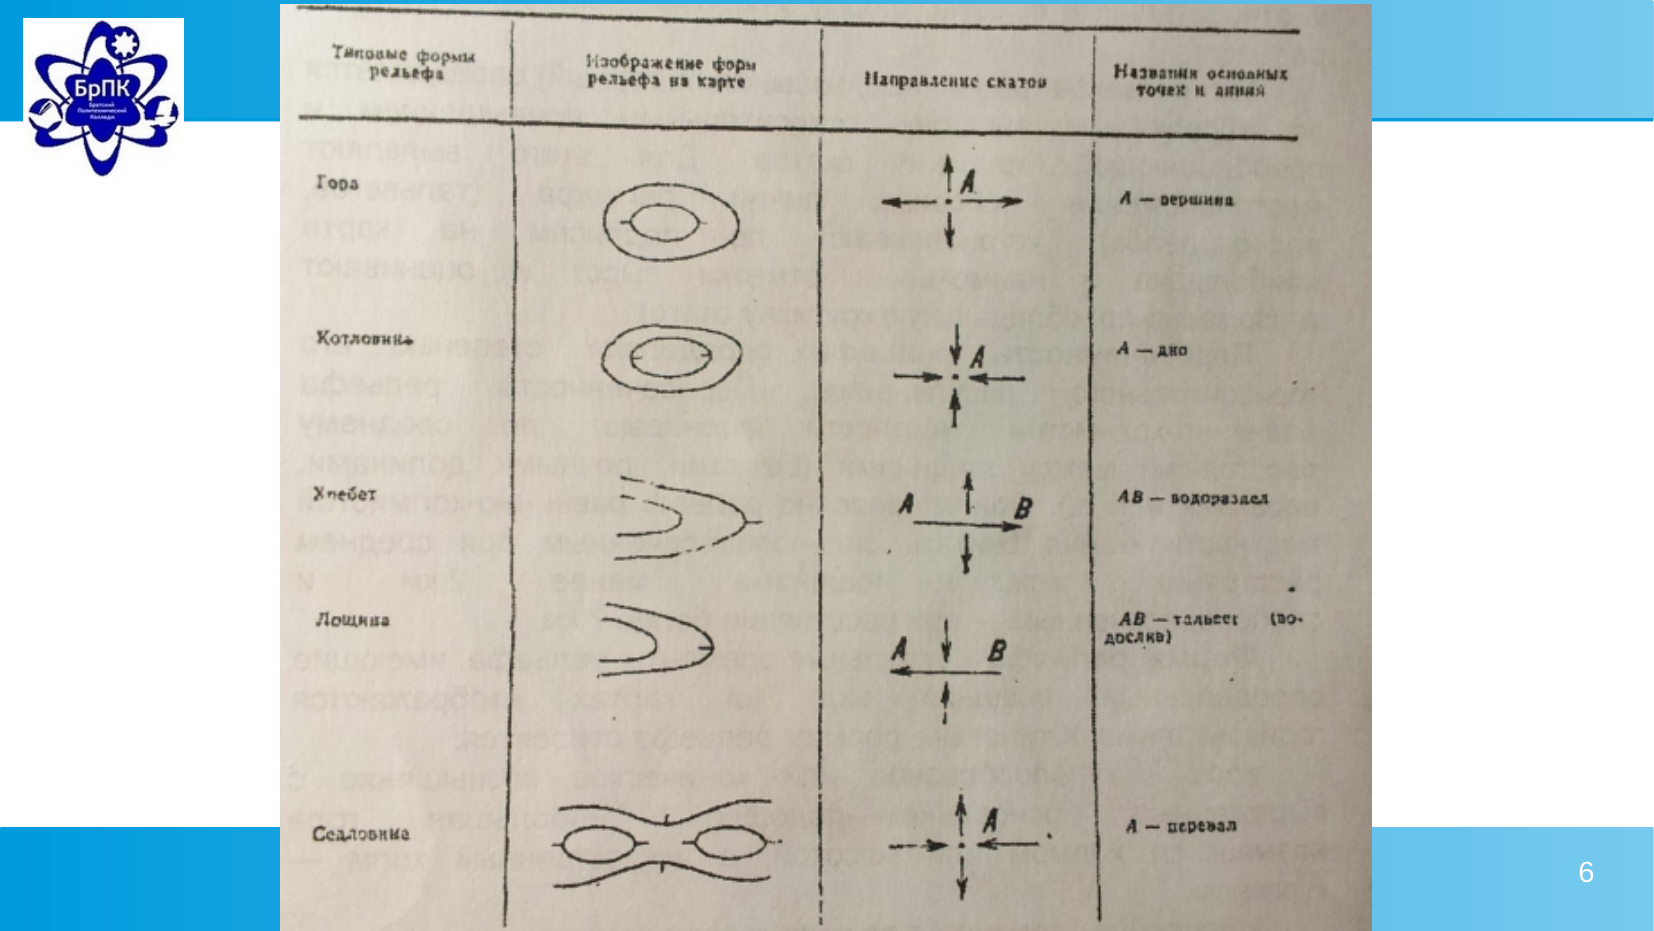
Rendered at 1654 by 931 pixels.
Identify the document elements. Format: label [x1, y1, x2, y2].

picture [23, 19, 184, 179]
picture [280, 4, 1372, 931]
